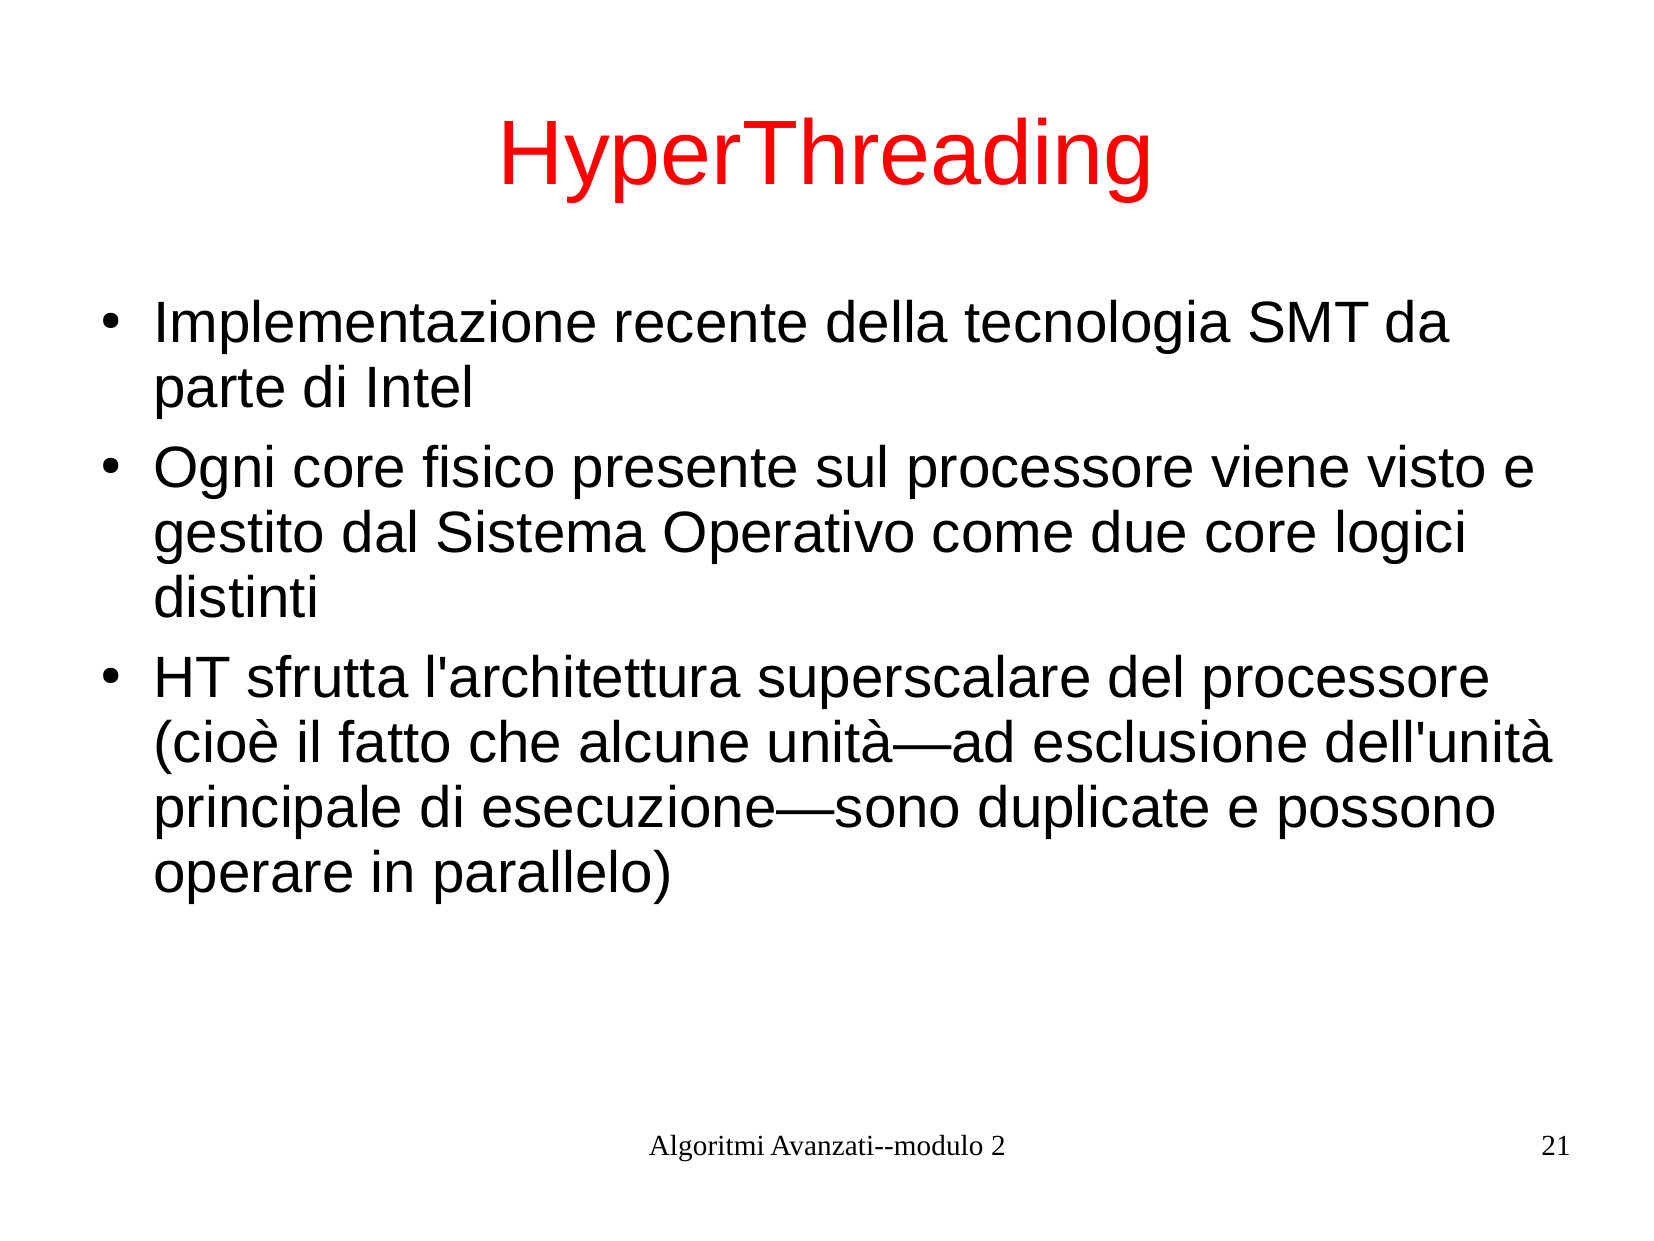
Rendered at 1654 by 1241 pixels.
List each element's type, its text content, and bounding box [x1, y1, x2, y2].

title HyperThreading [82, 49, 1571, 257]
list Implementazione recente della tecnologia SMT da parte di Intel Ogni core fisico presente sul processore viene visto e gestito dal Sistema Operativo come due core logici distinti HT sfrutta l'architettura superscalare del processore (cioè il fatto che alcune unità—ad esclusione dell'unità principale di esecuzione—sono duplicate e possono operare in parallelo) [82, 290, 1571, 1109]
